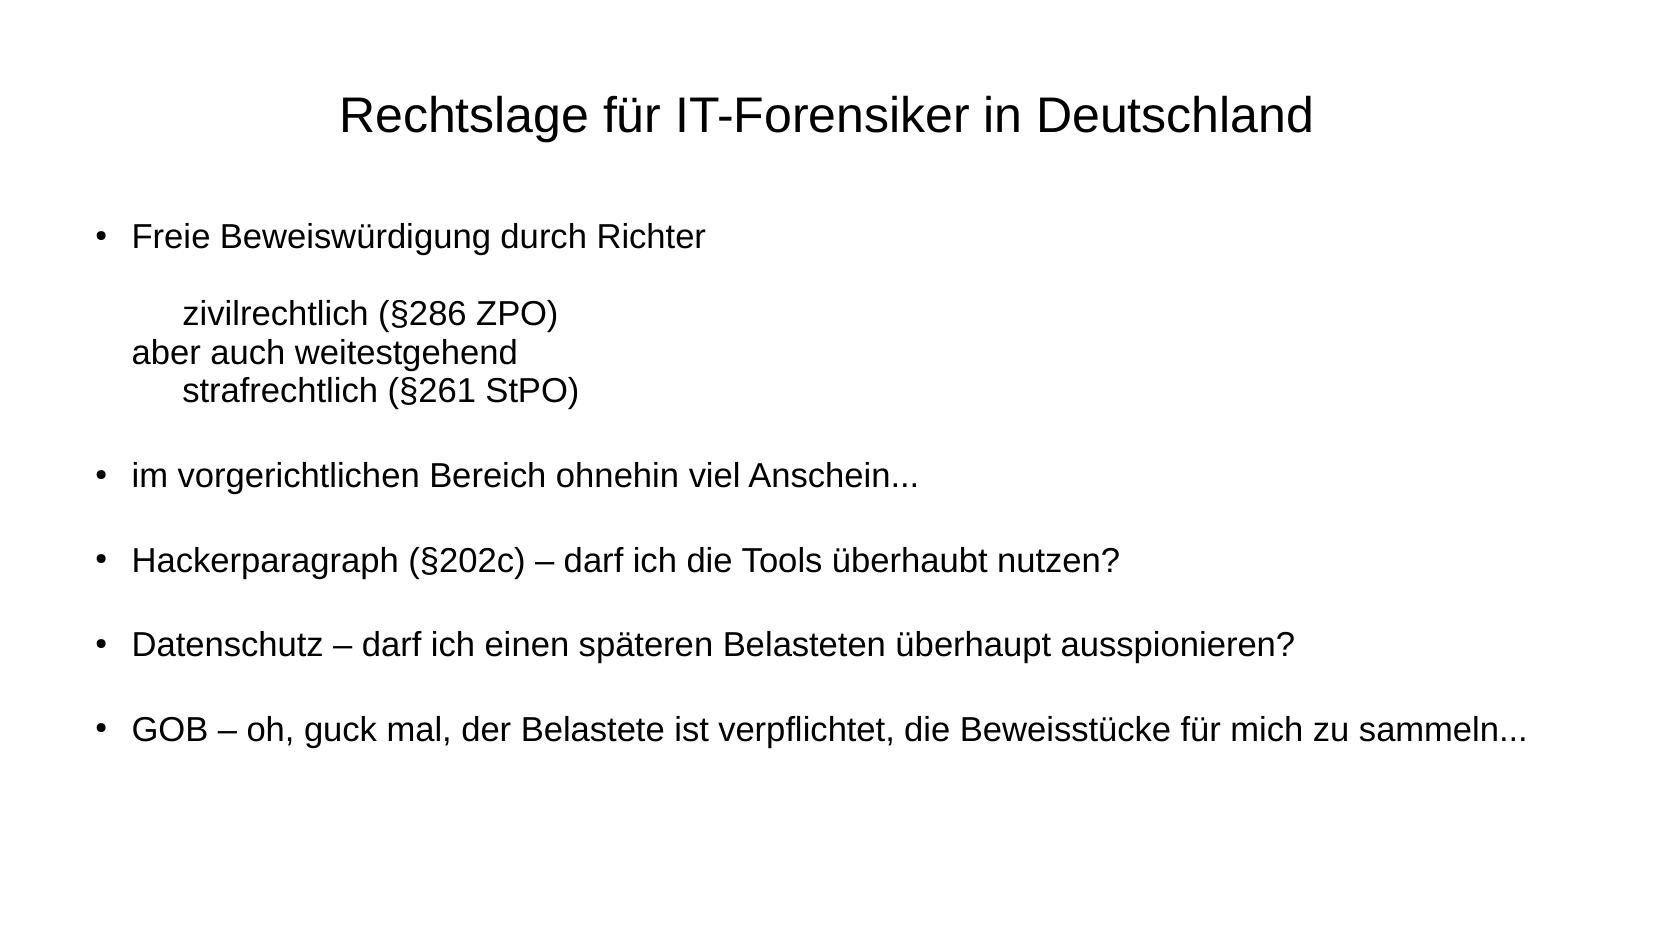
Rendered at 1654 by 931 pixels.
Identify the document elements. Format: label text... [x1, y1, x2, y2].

list Freie Beweiswürdigung durch Richter zivilrechtlich (§286 ZPO) aber auch weitestgehend strafrechtlich (§261 StPO) im vorgerichtlichen Bereich ohnehin viel Anschein... Hackerparagraph (§202c) – darf ich die Tools überhaubt nutzen? Datenschutz – darf ich einen späteren Belasteten überhaupt ausspionieren? GOB – oh, guck mal, der Belastete ist verpflichtet, die Beweisstücke für mich zu sammeln... [82, 217, 1571, 758]
title Rechtslage für IT-Forensiker in Deutschland [82, 37, 1571, 193]
